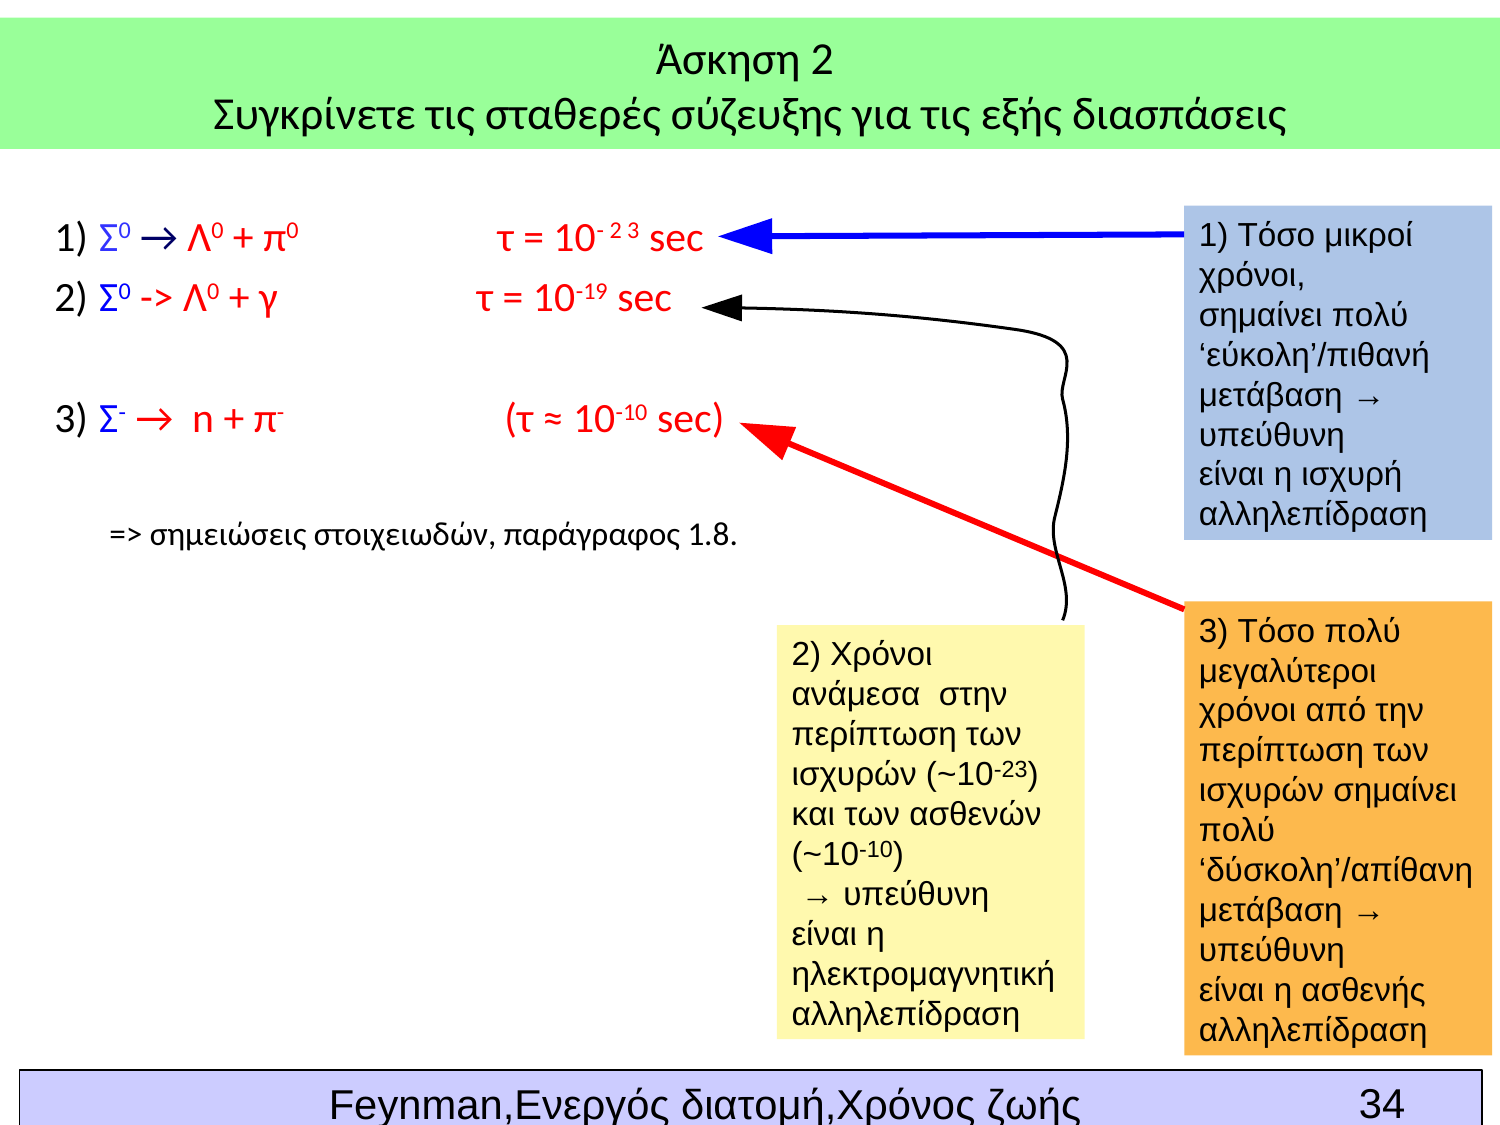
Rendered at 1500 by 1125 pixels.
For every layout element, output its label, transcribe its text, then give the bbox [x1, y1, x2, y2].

text_box 2) Χρόνοι ανάμεσα στην περίπτωση των ισχυρών (~10-23) και των ασθενών (~10-10) → υπεύθυνη είναι η ηλεκτρομαγνητική αλληλεπίδραση [776, 625, 1085, 1040]
text_box Άσκηση 2 Συγκρίνετε τις σταθερές σύζευξης για τις εξής διασπάσεις [0, 17, 1500, 149]
text_box 1) Τόσο μικροί χρόνοι, σημαίνει πολύ ‘εύκολη’/πιθανή μετάβαση → υπεύθυνη είναι η ισχυρή αλληλεπίδραση [1184, 205, 1493, 540]
text_box 3) Τόσο πολύ μεγαλύτεροι χρόνοι από την περίπτωση των ισχυρών σημαίνει πολύ ‘δύσκολη’/απίθανη μετάβαση → υπεύθυνη είναι η ασθενής αλληλεπίδραση [1184, 601, 1493, 1056]
text_box Σ0 → Λ0 + π0 τ = 10- 2 3 sec Σ0 -> Λ0 + γ τ = 10-19 sec Σ- → n + π- (τ ≈ 10-10 sec) => σημειώσεις στοιχειωδών, παράγραφος 1.8. [39, 202, 1463, 945]
